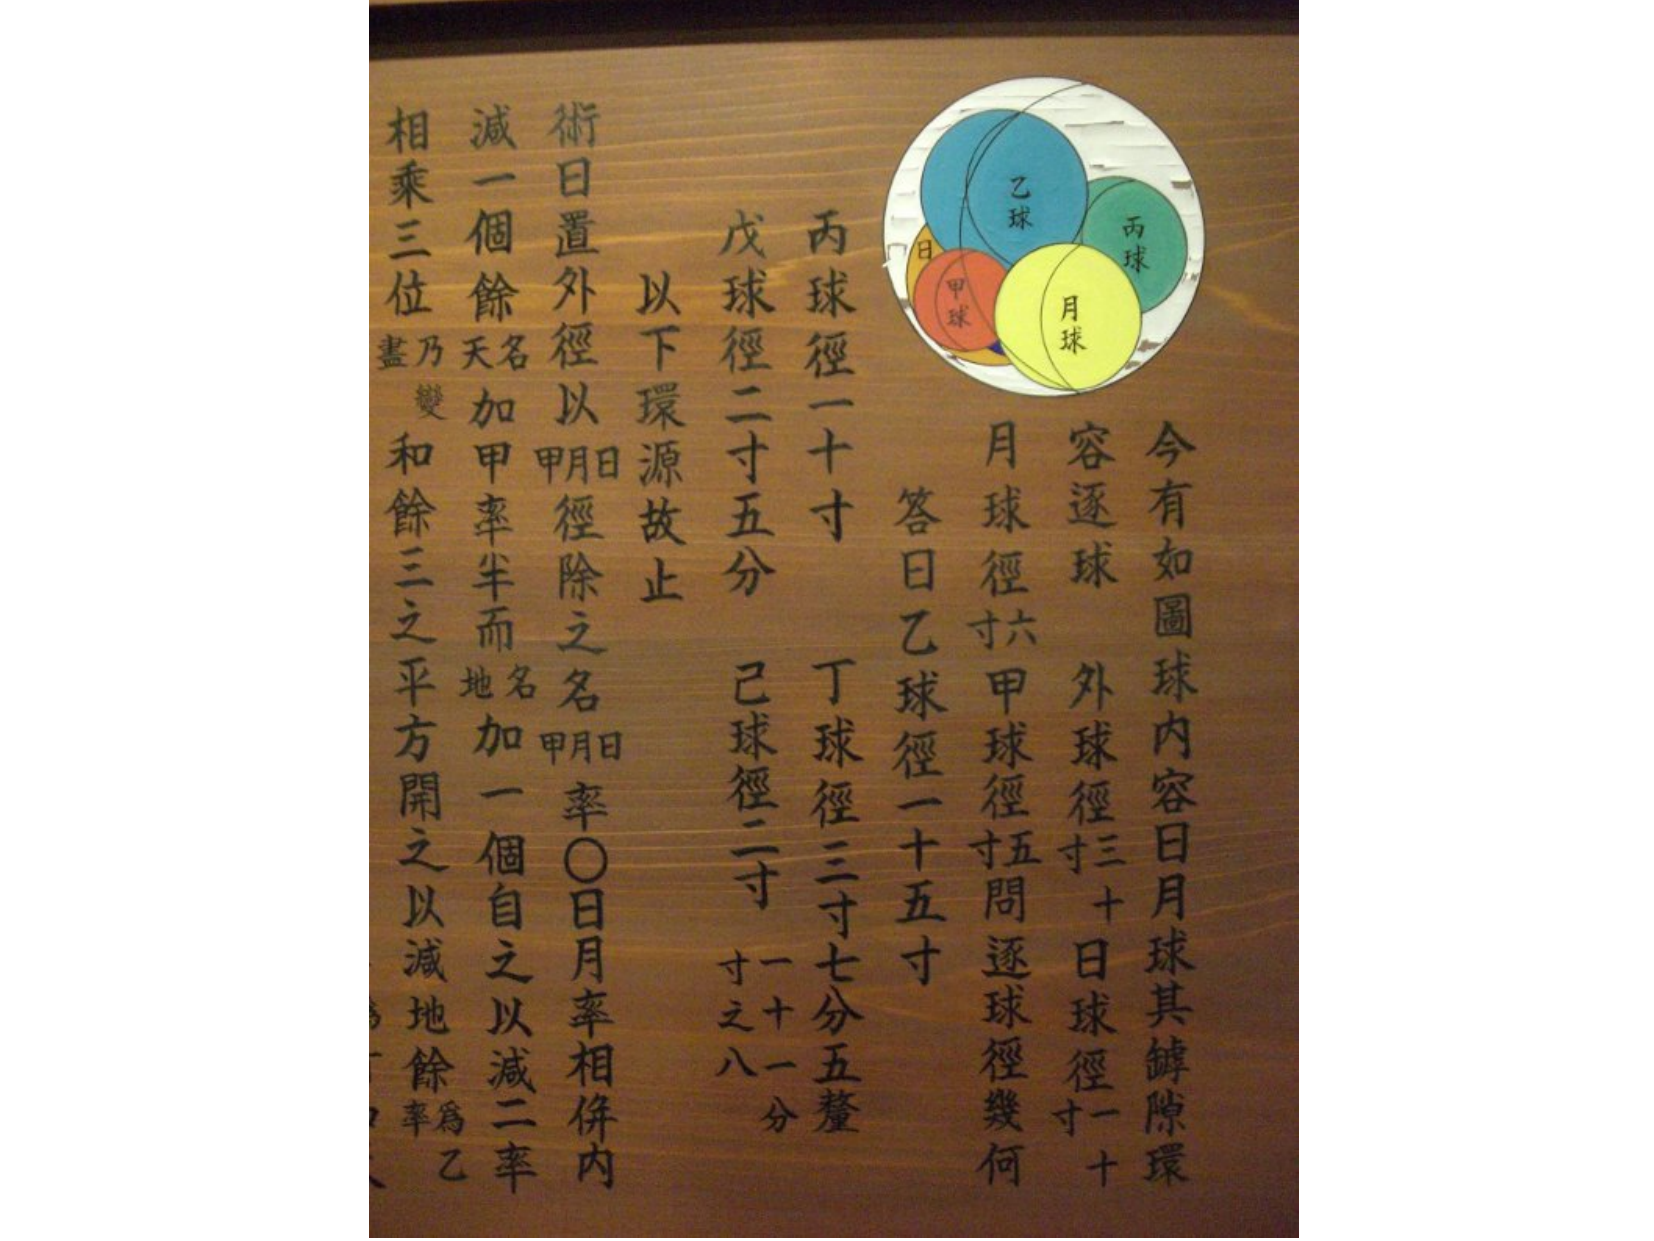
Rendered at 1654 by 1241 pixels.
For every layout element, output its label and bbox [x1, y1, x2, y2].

picture [369, 0, 1299, 1238]
